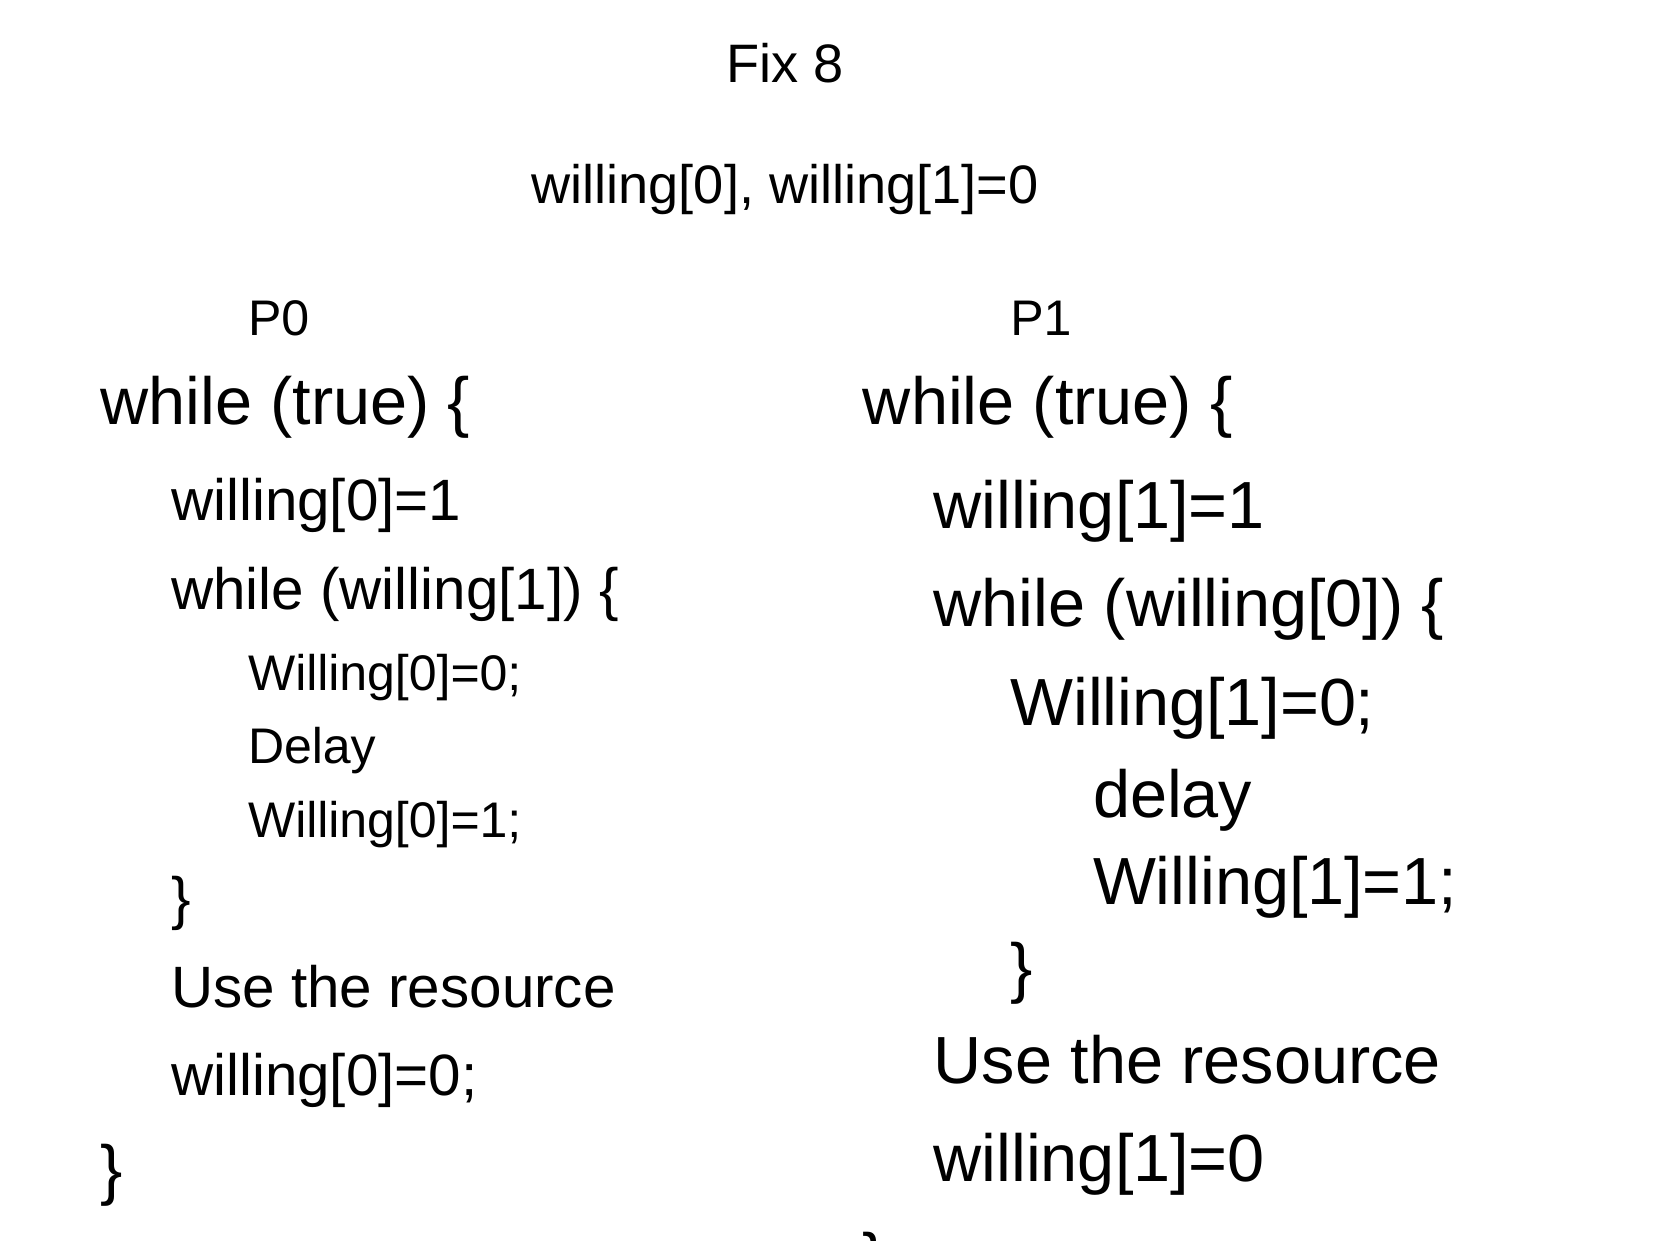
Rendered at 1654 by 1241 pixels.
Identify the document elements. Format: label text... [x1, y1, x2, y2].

list P1 while (true) { willing[1]=1 while (willing[0]) { Willing[1]=0; delay Willing[1]=1; } Use the resource willing[1]=0 } [845, 290, 1572, 1109]
list P0 while (true) { willing[0]=1 while (willing[1]) { Willing[0]=0; Delay Willing[0]=1; } Use the resource willing[0]=0; } [82, 290, 809, 1109]
title Fix 8 willing[0], willing[1]=0 [0, 0, 1571, 266]
